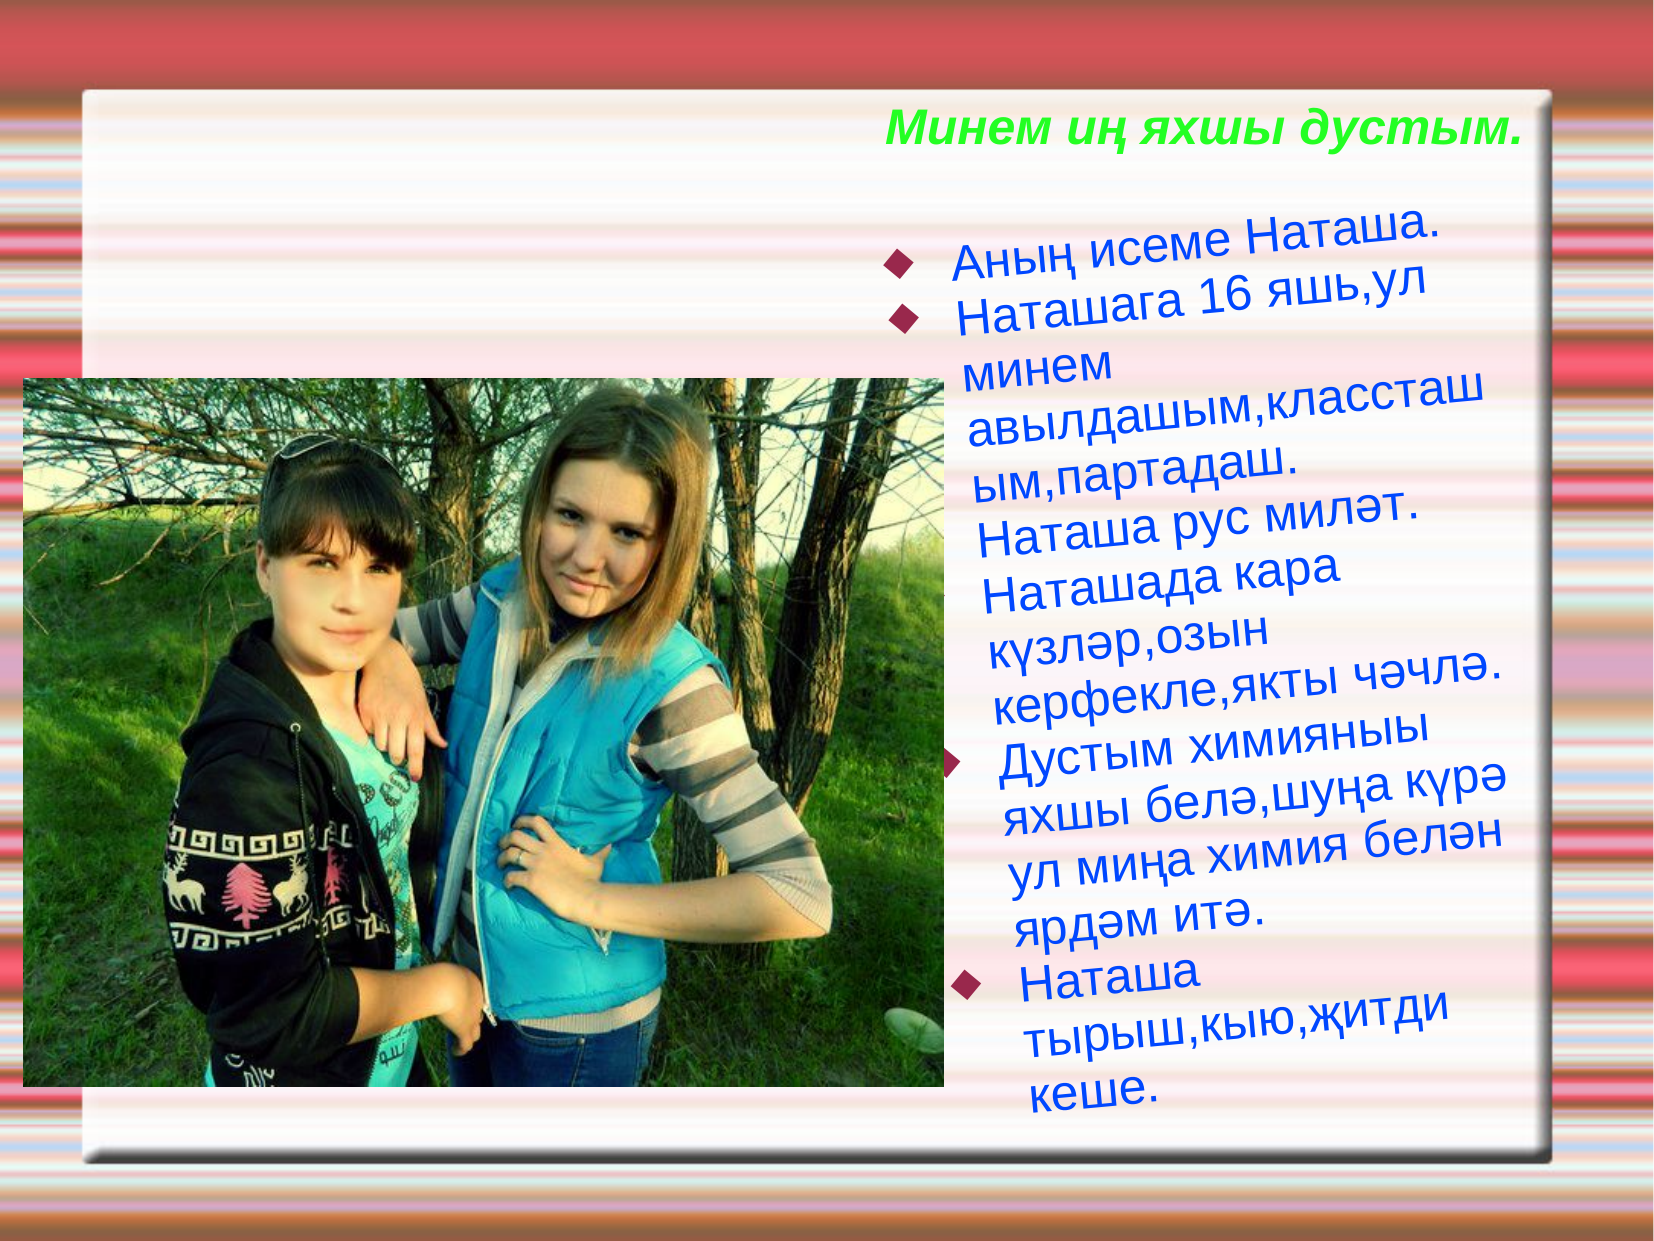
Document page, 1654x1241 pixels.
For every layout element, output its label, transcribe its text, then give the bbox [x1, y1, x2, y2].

title Минем иң яхшы дустым. [862, 17, 1548, 237]
picture [0, 0, 1654, 1241]
list Аның исеме Наташа. Наташага 16 яшь,ул минем авылдашым,классташым,партадаш. Наташа рус миләт. Наташада кара күзләр,озын керфекле,якты чәчлә. Дустым химияныы яхшы белә,шуңа күрә ул миңа химия белән ярдәм итә. Наташа тырыш,кыю,җитди кеше. [866, 185, 1579, 1197]
